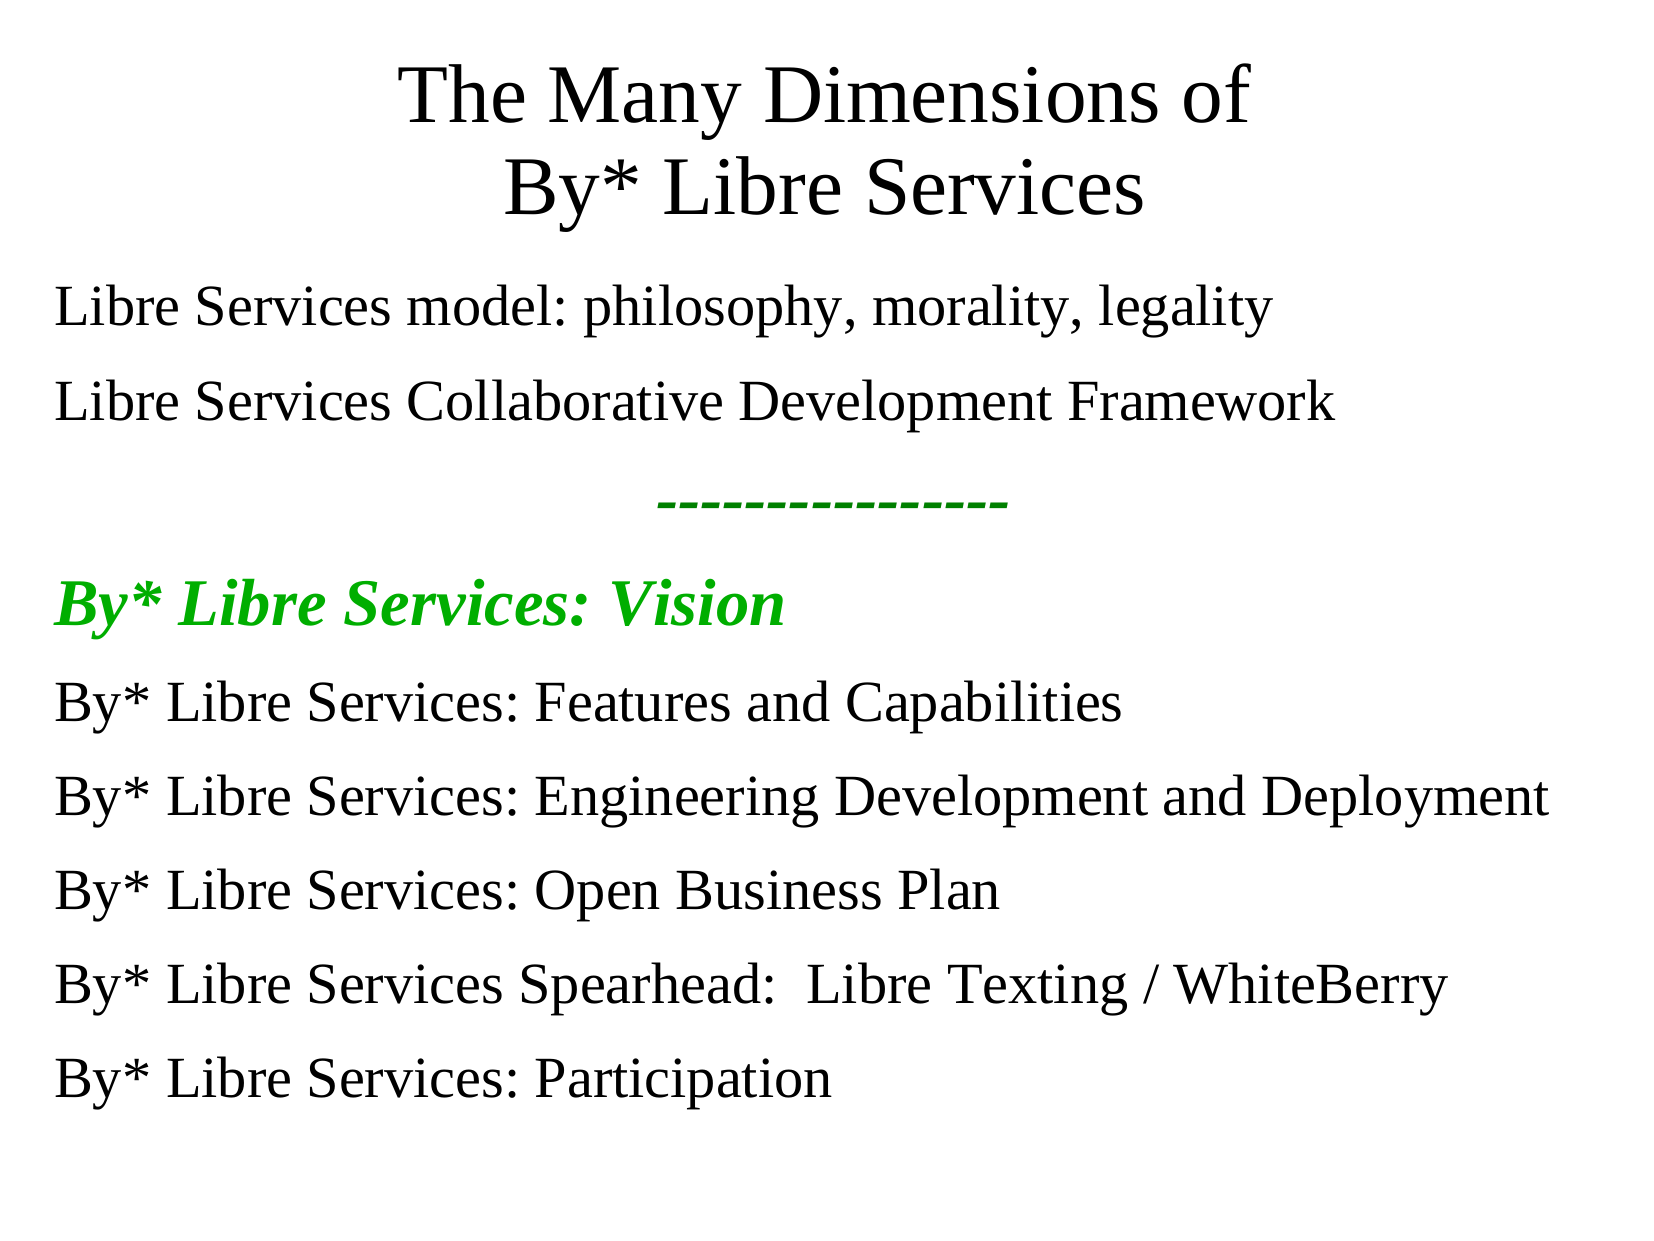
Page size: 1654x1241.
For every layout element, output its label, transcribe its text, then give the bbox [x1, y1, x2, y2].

title The Many Dimensions of By* Libre Services [119, 36, 1532, 245]
list Libre Services model: philosophy, morality, legality Libre Services Collaborative Development Framework ---------------- By* Libre Services: Vision By* Libre Services: Features and Capabilities By* Libre Services: Engineering Development and Deployment By* Libre Services: Open Business Plan By* Libre Services Spearhead: Libre Texting / WhiteBerry By* Libre Services: Participation [36, 273, 1614, 1214]
